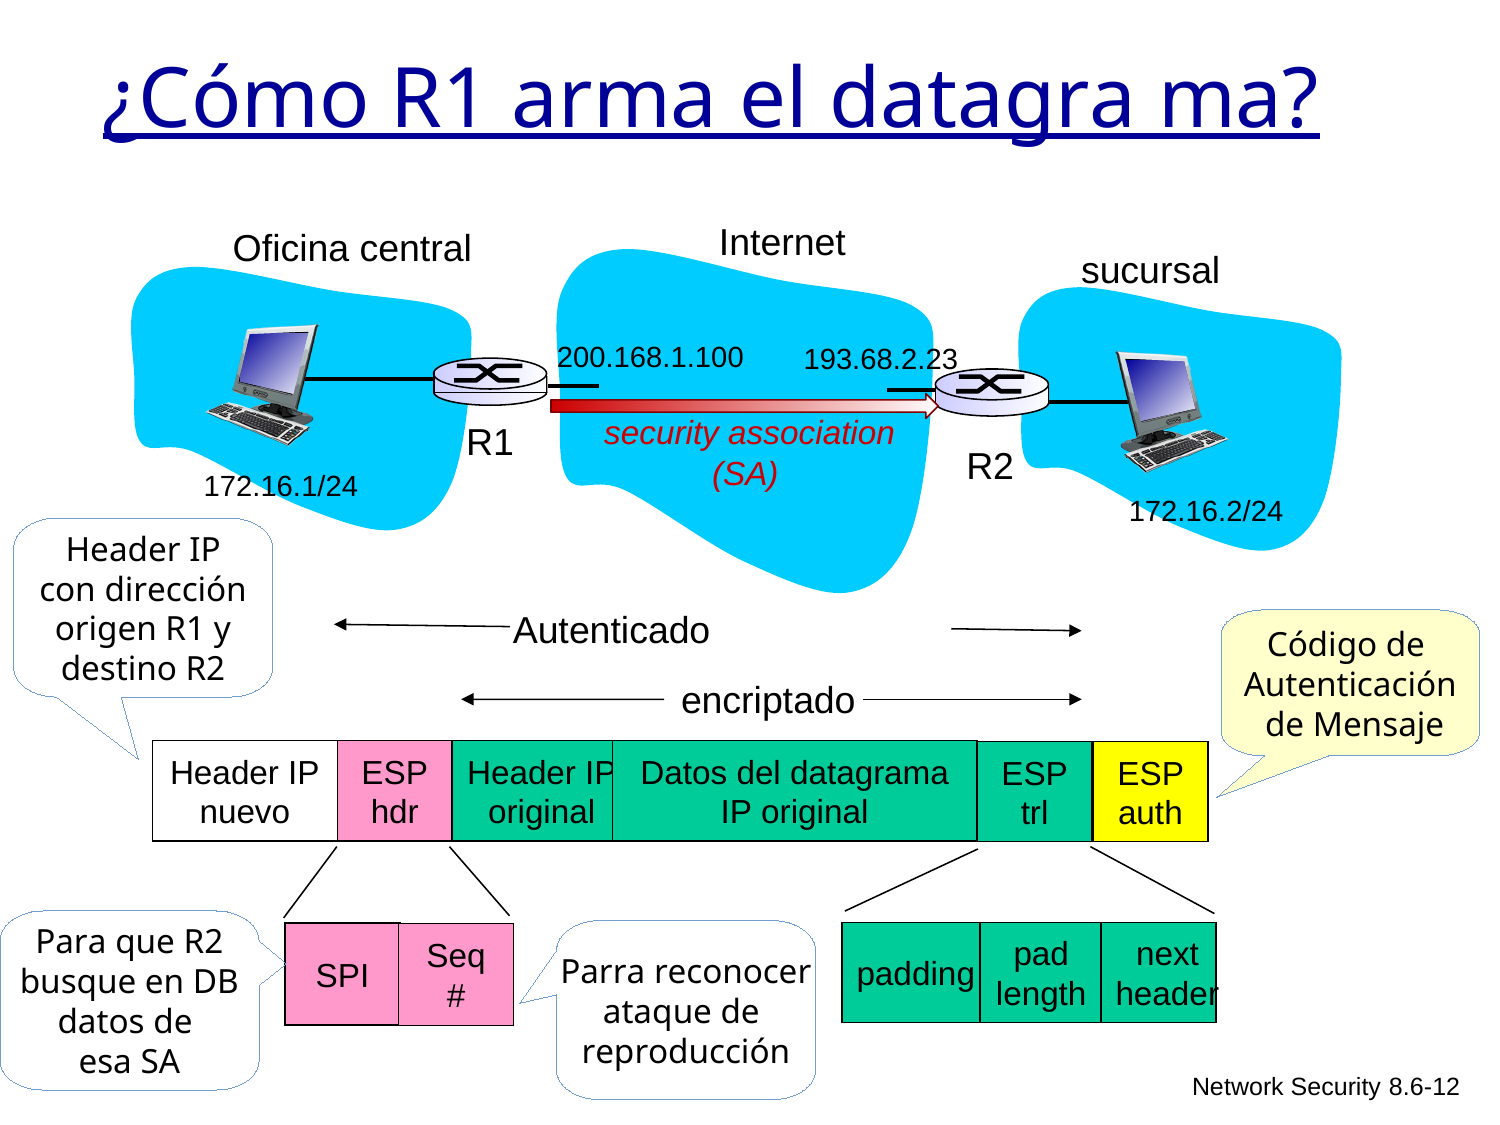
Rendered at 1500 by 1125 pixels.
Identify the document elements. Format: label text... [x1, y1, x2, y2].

picture [208, 325, 322, 445]
text_box R2 [951, 434, 1029, 496]
text_box Internet [704, 210, 861, 271]
text_box ESP trl [977, 741, 1093, 842]
text_box Oficina central [218, 216, 487, 277]
text_box next header [1100, 922, 1217, 1023]
text_box [131, 266, 547, 531]
text_box Autenticado [498, 598, 726, 659]
text_box ESP auth [1093, 741, 1208, 842]
text_box Parra reconocer ataque de reproducción [519, 920, 816, 1100]
text_box pad length [980, 922, 1100, 1023]
text_box Header IP nuevo [152, 740, 337, 841]
text_box Header IP original [452, 740, 612, 841]
text_box Header IP con dirección origen R1 y destino R2 [13, 518, 273, 760]
text_box security association (SA) [589, 408, 964, 500]
text_box sucursal [1066, 238, 1236, 300]
text_box [238, 331, 309, 395]
text_box Seq # [398, 923, 514, 1026]
picture [178, 449, 197, 455]
text_box 172.16.2/24 [1114, 484, 1299, 536]
text_box padding [841, 922, 980, 1023]
text_box [550, 249, 1342, 551]
text_box Network Security [762, 1062, 1397, 1114]
picture [1112, 352, 1226, 472]
text_box R1 [451, 409, 529, 471]
text_box Código de Autenticación de Mensaje [1216, 609, 1480, 798]
text_box encriptado [666, 668, 871, 730]
text_box 200.168.1.100 [542, 330, 760, 381]
text_box Para que R2 busque en DB datos de esa SA [0, 910, 287, 1091]
text_box [642, 500, 920, 594]
text_box 172.16.1/24 [188, 459, 374, 511]
text_box Datos del datagrama IP original [612, 740, 978, 841]
title ¿Cómo R1 arma el datagra ma? [87, 0, 1472, 188]
text_box 193.68.2.23 [788, 332, 974, 383]
text_box SPI [285, 923, 398, 1026]
text_box ESP hdr [337, 740, 452, 841]
